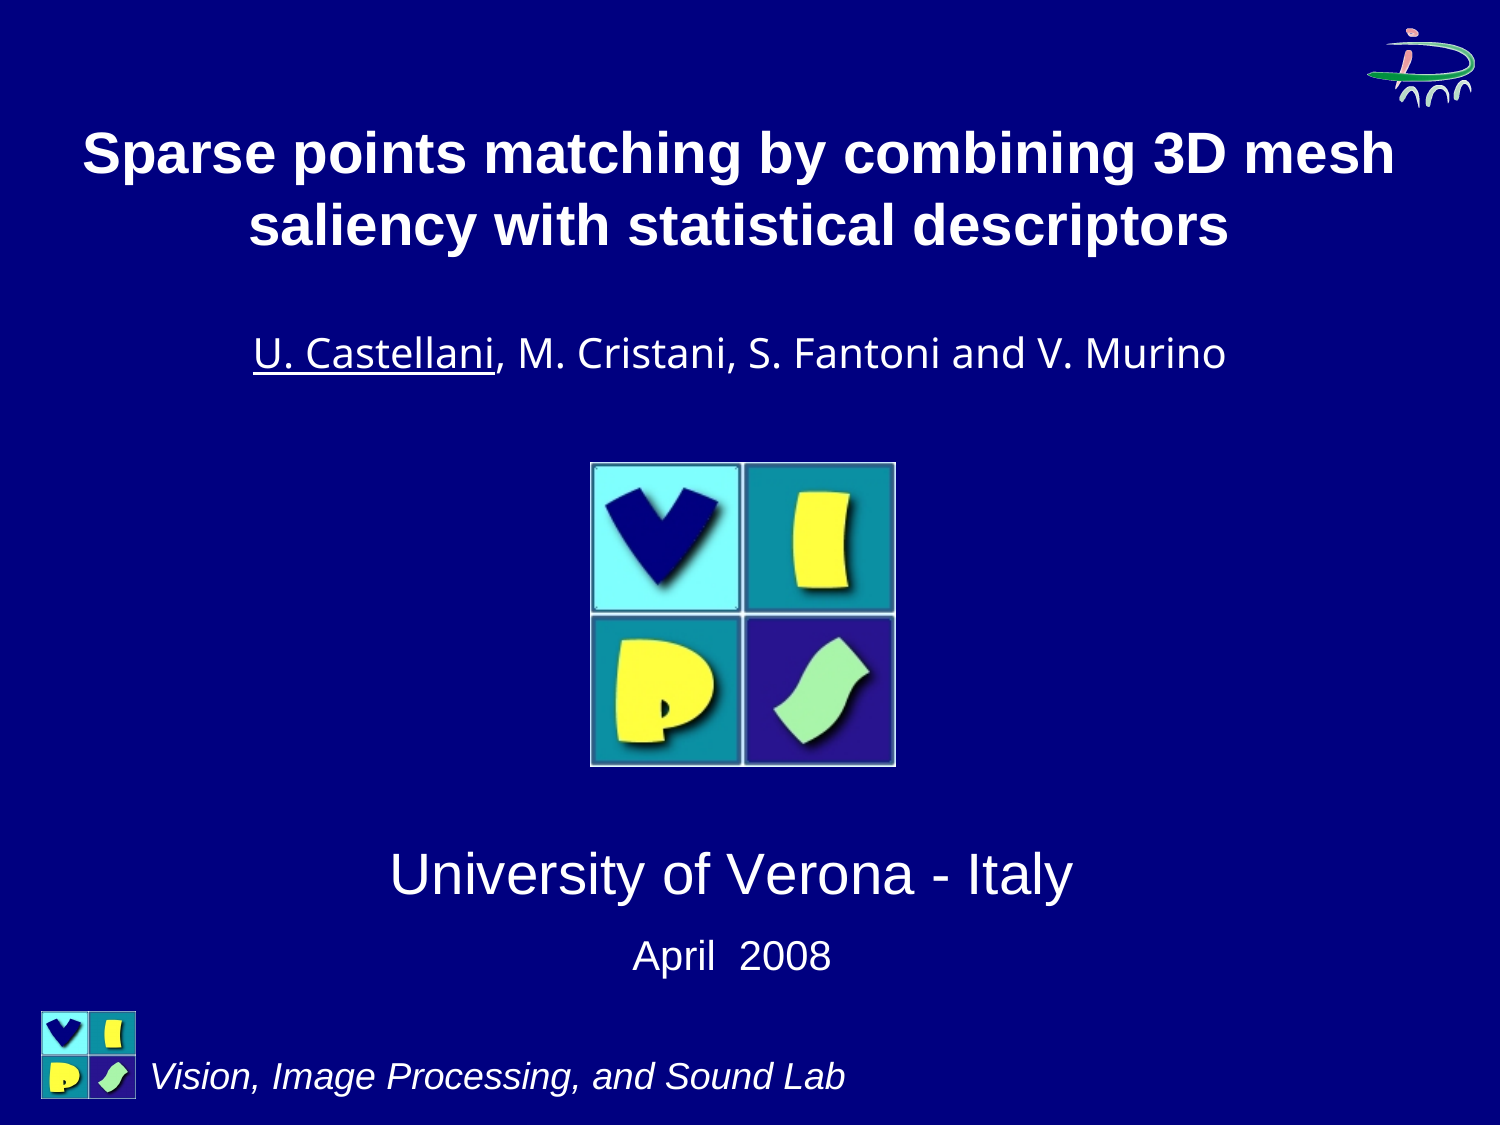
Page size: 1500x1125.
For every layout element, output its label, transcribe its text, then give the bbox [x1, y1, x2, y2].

picture [590, 462, 896, 767]
text_box University of Verona - Italy April 2008 [230, 834, 1235, 987]
picture [41, 1011, 136, 1099]
text_box Vision, Image Processing, and Sound Lab [134, 1047, 997, 1105]
picture [1367, 28, 1475, 108]
title Sparse points matching by combining 3D mesh saliency with statistical descriptors U. Castellani, M. Cristani, S. Fantoni and V. Murino [58, 114, 1421, 433]
